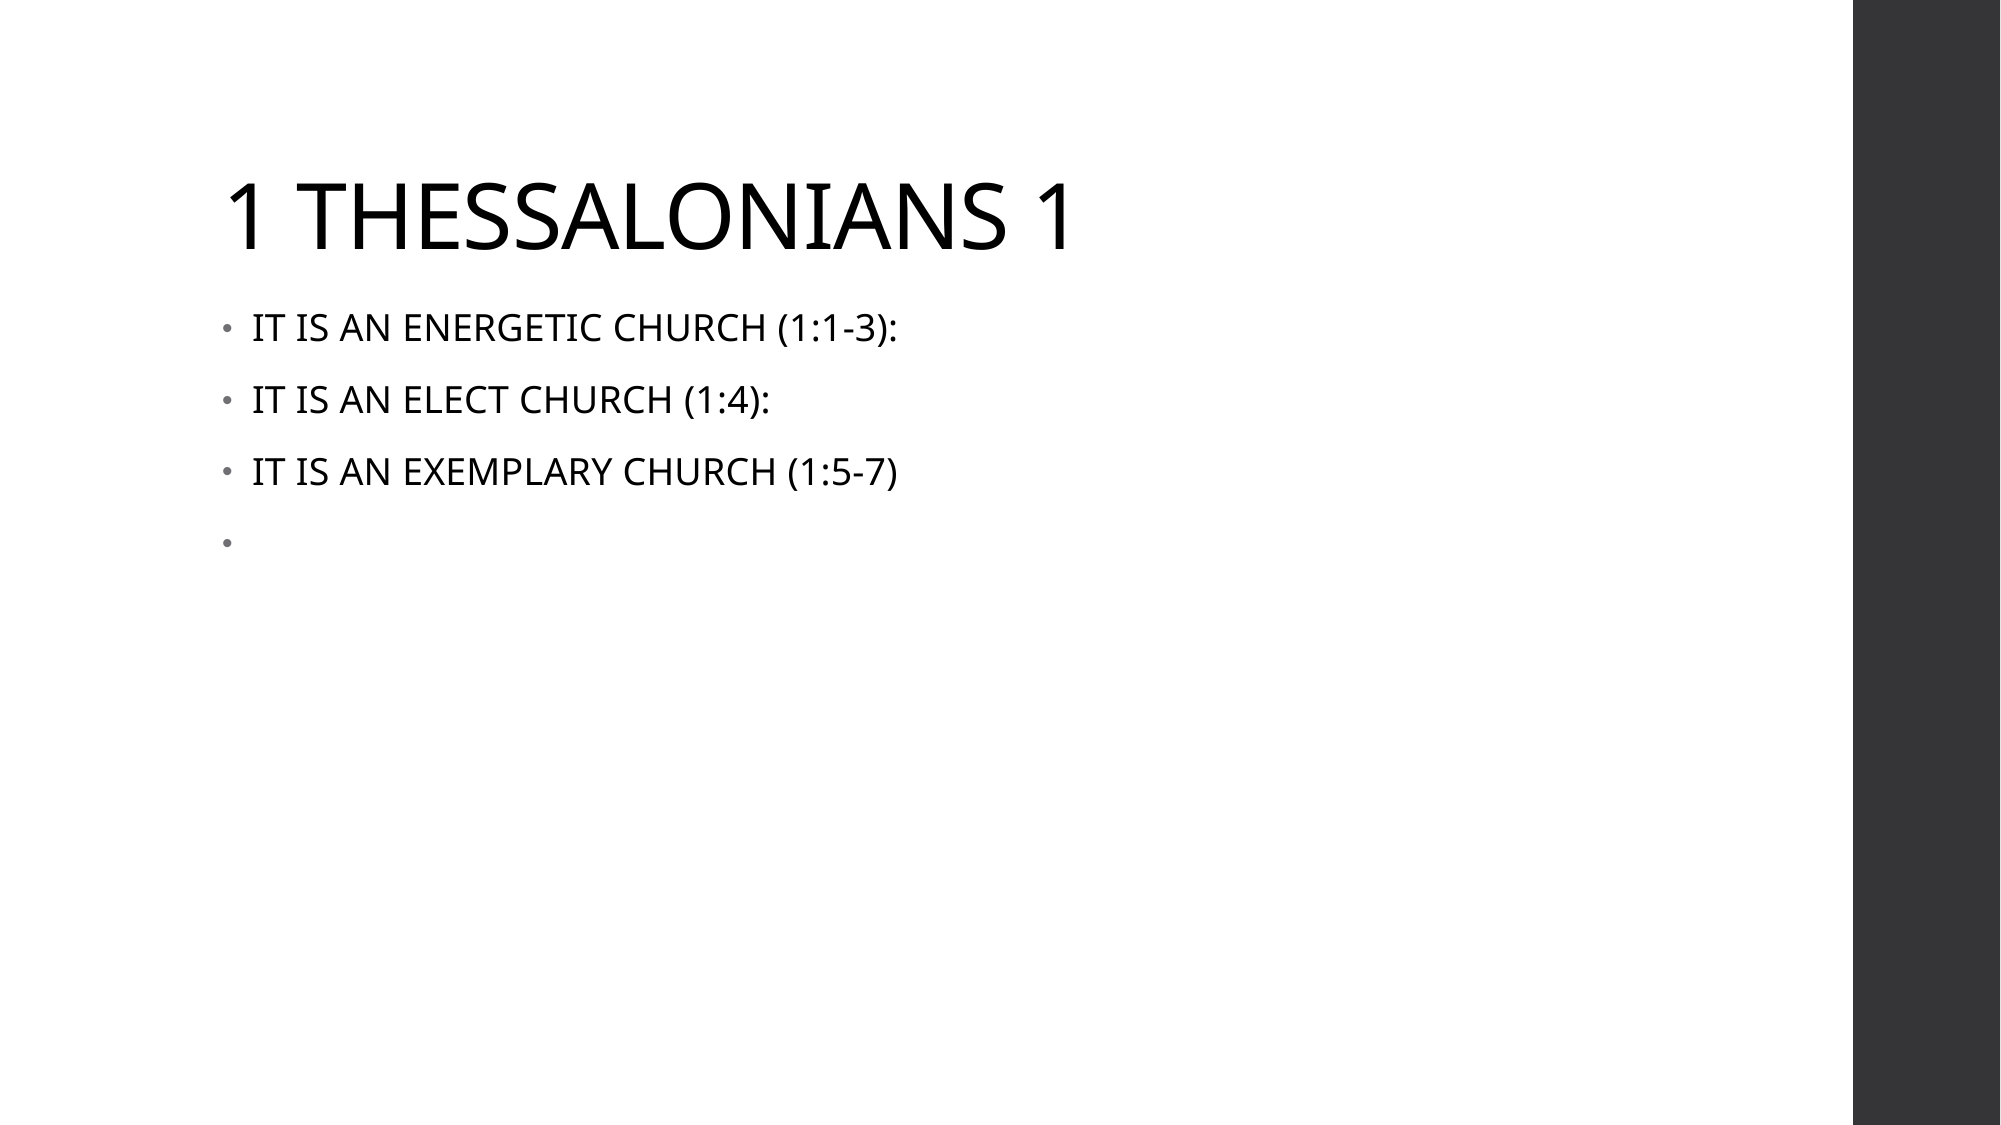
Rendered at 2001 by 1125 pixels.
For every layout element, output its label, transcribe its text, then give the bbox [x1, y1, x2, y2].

title 1 THESSALONIANS 1 [206, 60, 1797, 278]
list IT IS AN ENERGETIC CHURCH (1:1-3): IT IS AN ELECT CHURCH (1:4): IT IS AN EXEMPLARY CHURCH (1:5-7) [206, 299, 1617, 1014]
